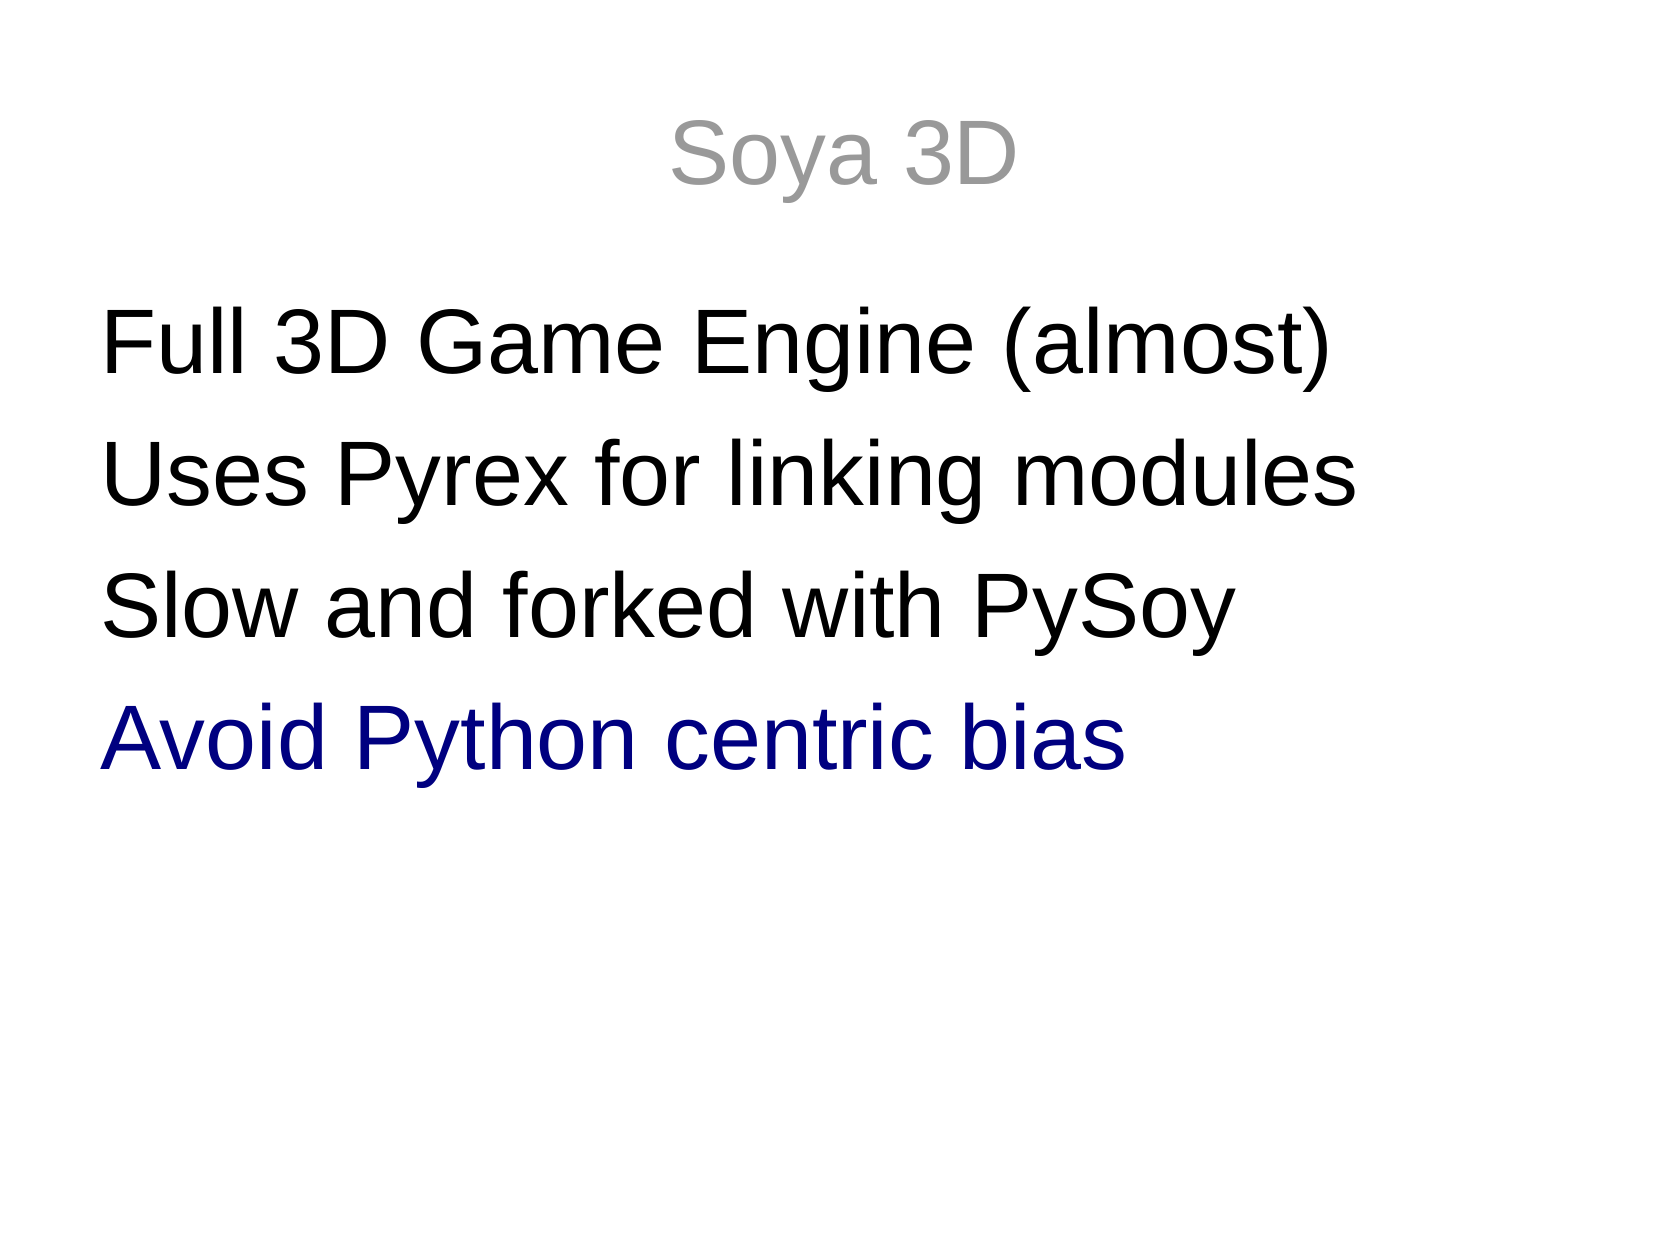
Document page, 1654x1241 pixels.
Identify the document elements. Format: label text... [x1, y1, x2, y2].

list Full 3D Game Engine (almost) Uses Pyrex for linking modules Slow and forked with PySoy Avoid Python centric bias [82, 290, 1571, 1094]
title Soya 3D [82, 49, 1571, 257]
